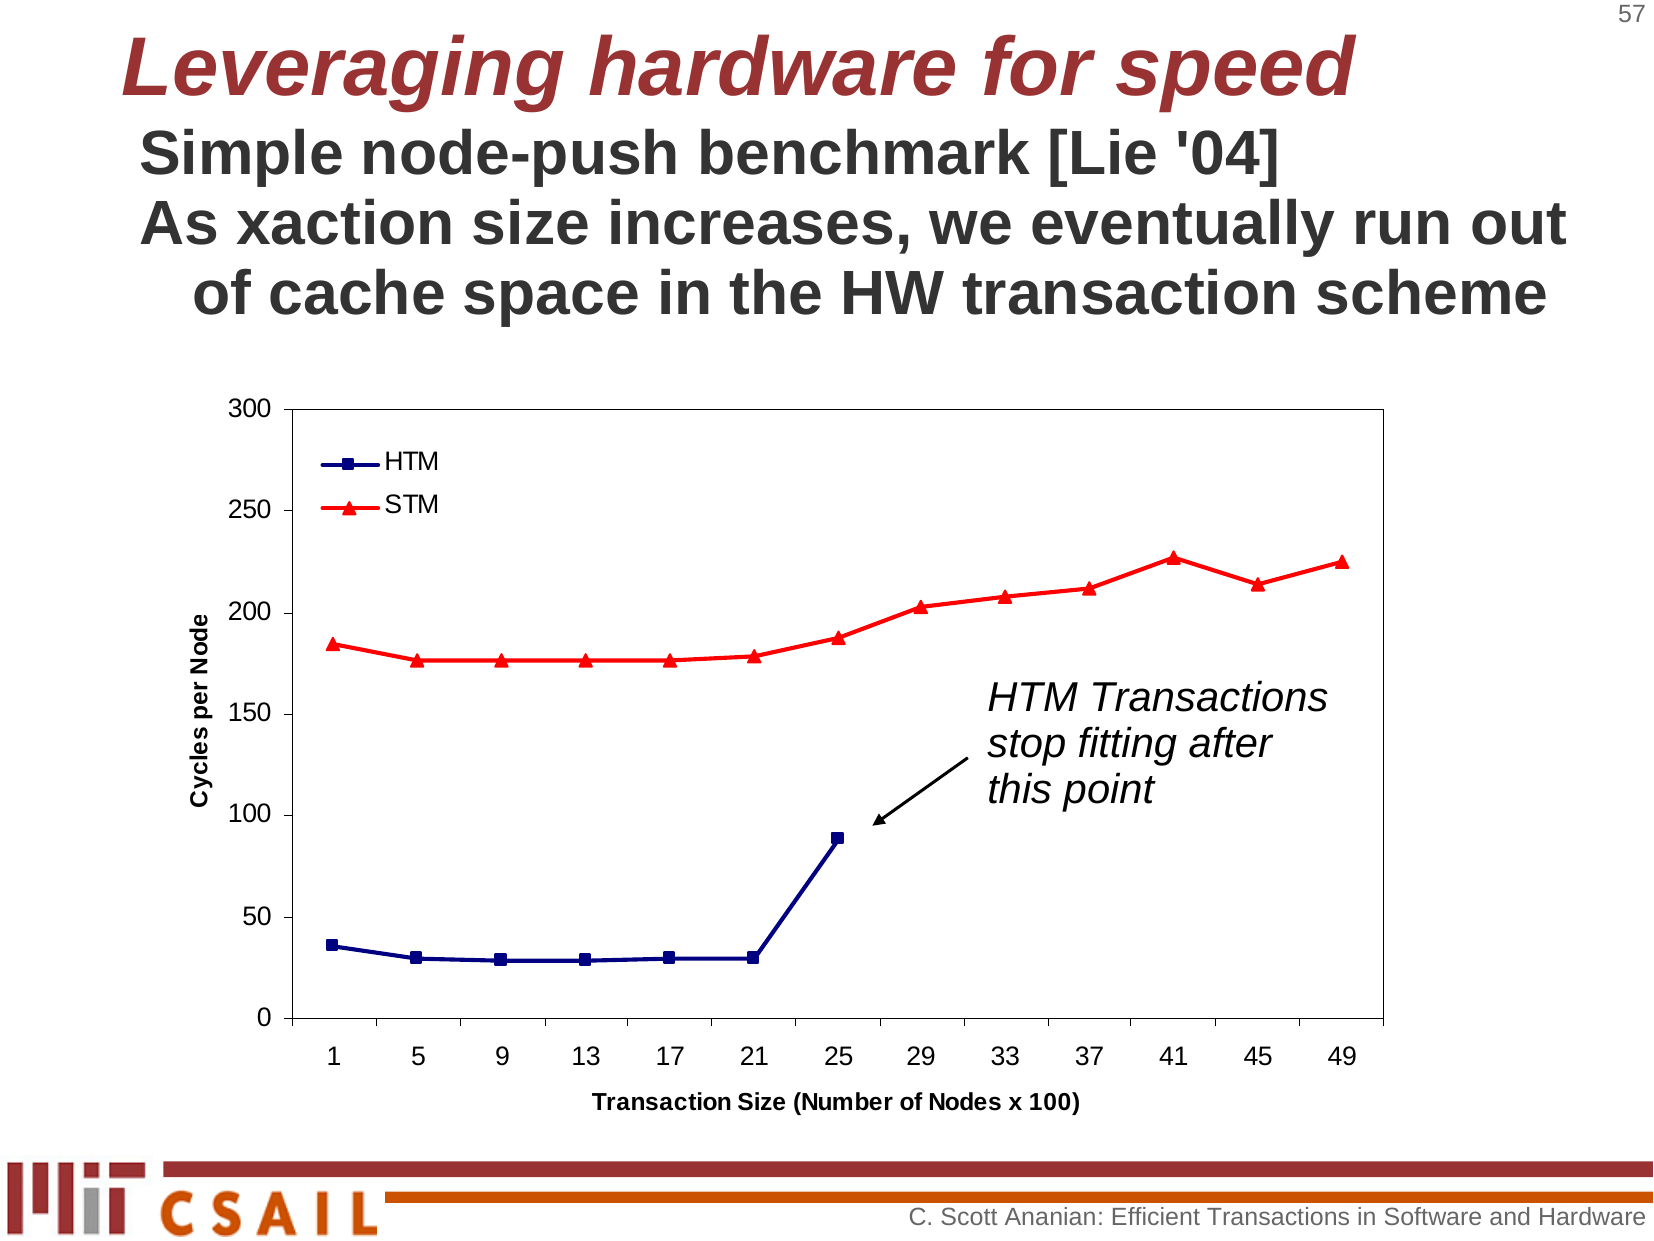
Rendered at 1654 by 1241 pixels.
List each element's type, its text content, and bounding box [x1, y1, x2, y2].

text_box HTM Transactions stop fitting after this point [972, 665, 1348, 840]
picture [0, 1155, 377, 1237]
chart [149, 356, 1425, 1157]
title Leveraging hardware for speed [121, 0, 1534, 118]
list Simple node-push benchmark [Lie '04] As xaction size increases, we eventually run out of cache space in the HW transaction scheme [121, 118, 1640, 378]
